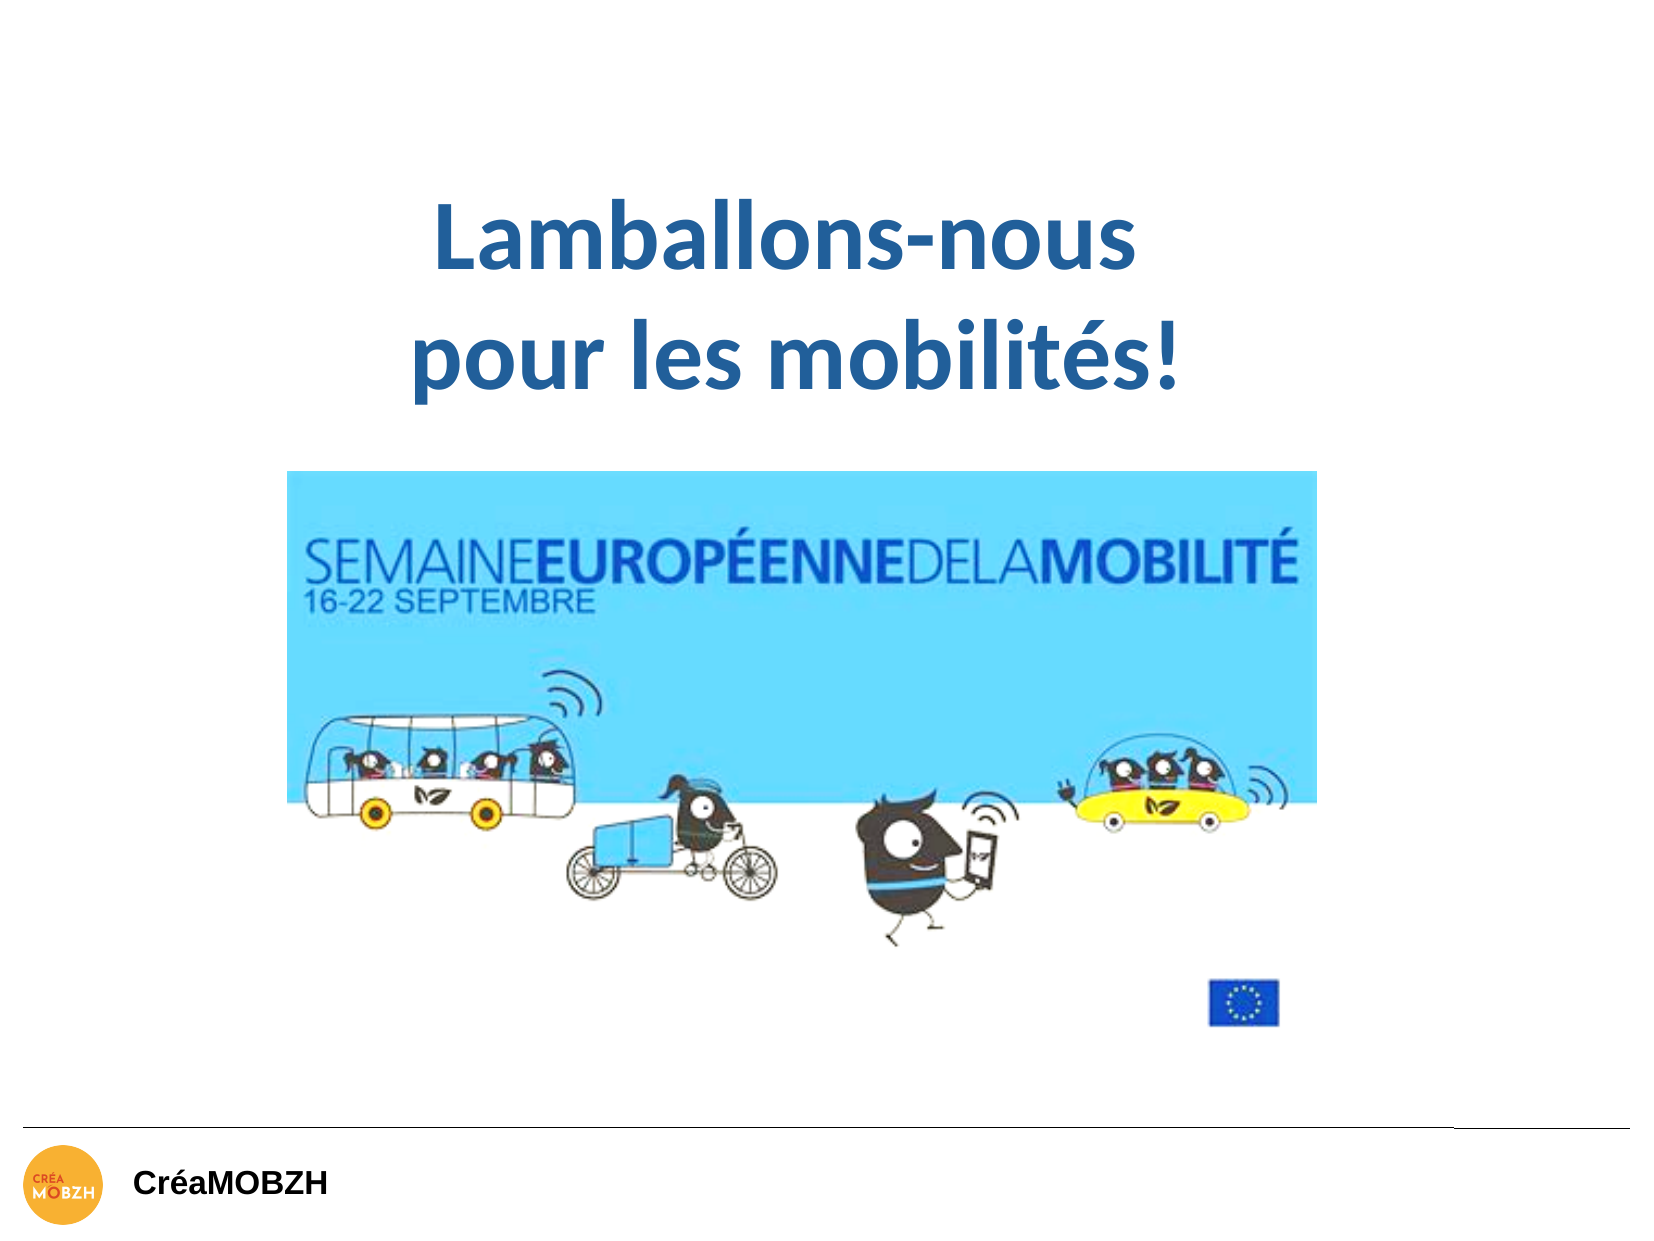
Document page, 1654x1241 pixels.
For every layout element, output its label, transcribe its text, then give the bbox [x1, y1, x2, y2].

title Lamballons-nous pour les mobilités! [23, 169, 1571, 377]
picture [287, 471, 1317, 1049]
picture [23, 1145, 103, 1225]
text_box CréaMOBZH [118, 1157, 1040, 1241]
